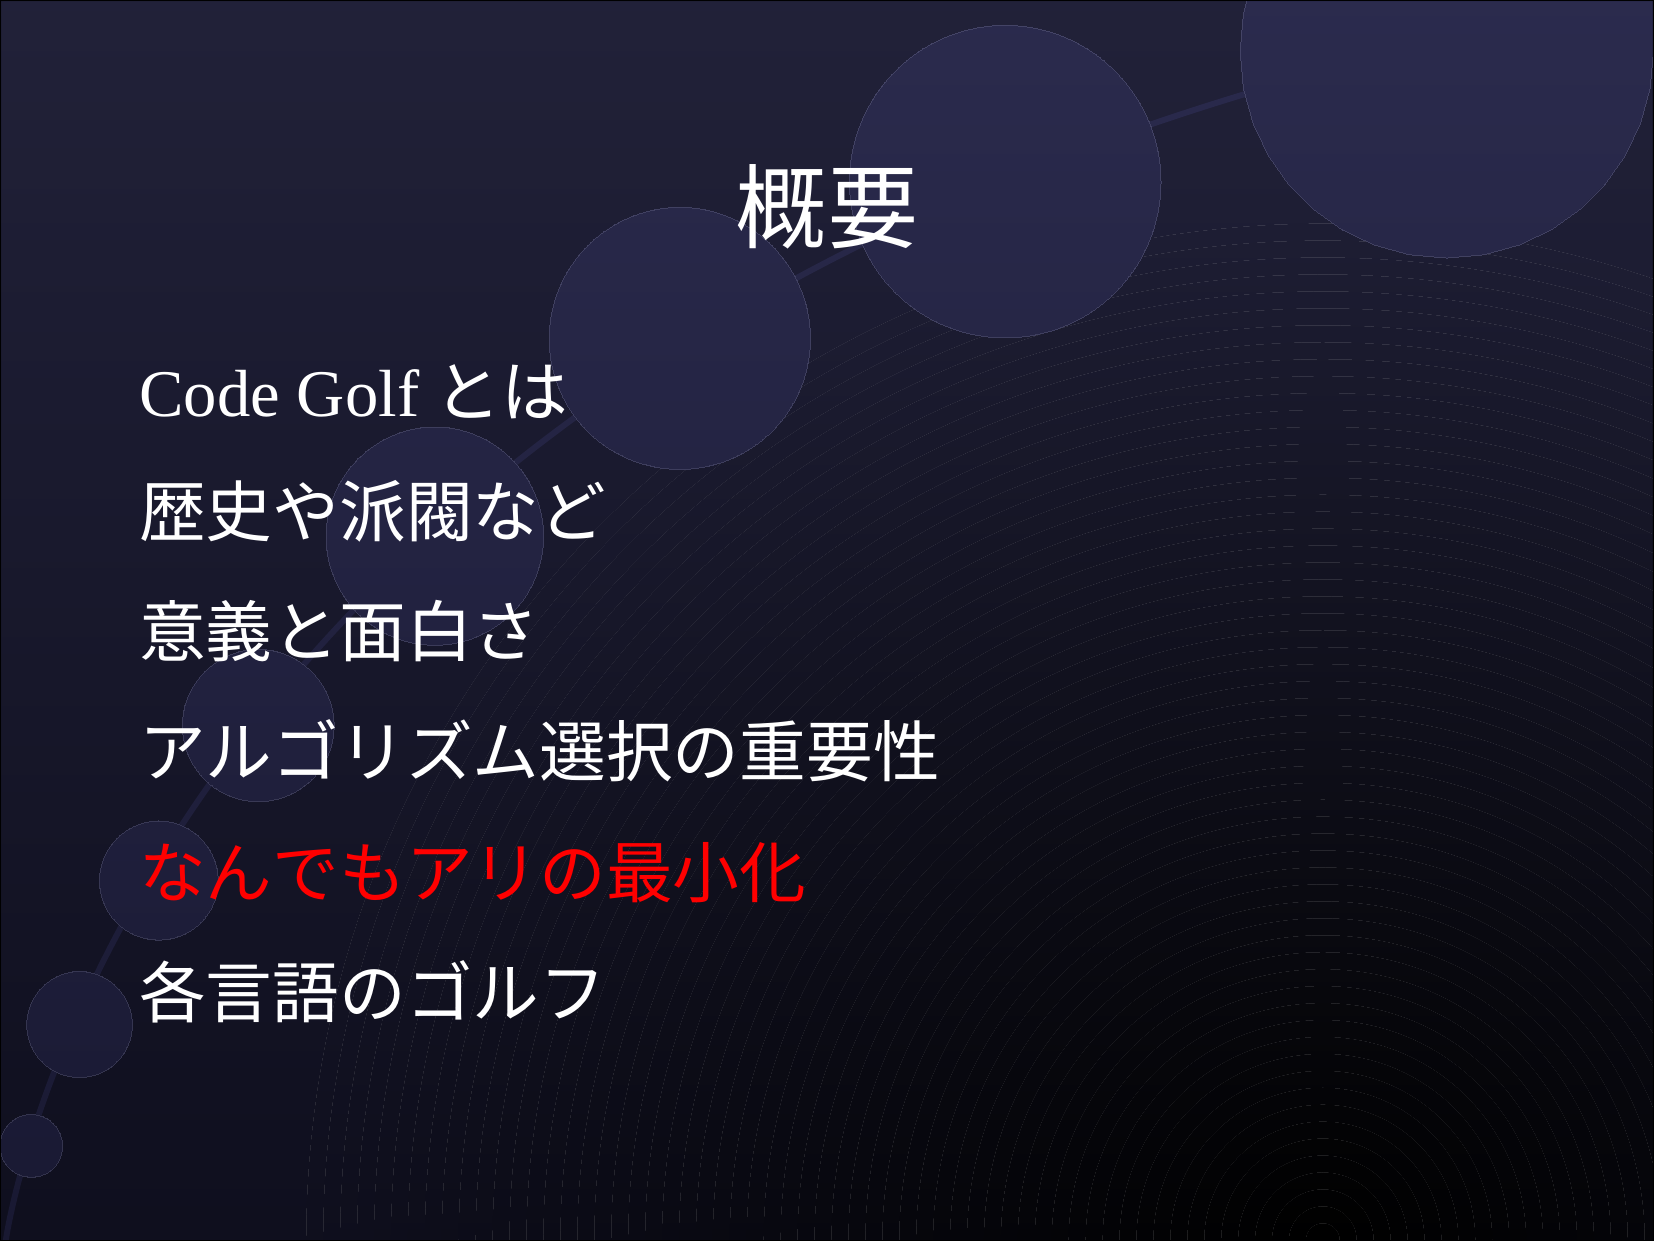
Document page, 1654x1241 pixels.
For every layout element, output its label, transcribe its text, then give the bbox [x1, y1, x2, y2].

title 概要 [121, 102, 1534, 311]
list Code Golfとは 歴史や派閥など 意義と面白さ アルゴリズム選択の重要性 なんでもアリの最小化 各言語のゴルフ [121, 344, 1534, 1127]
